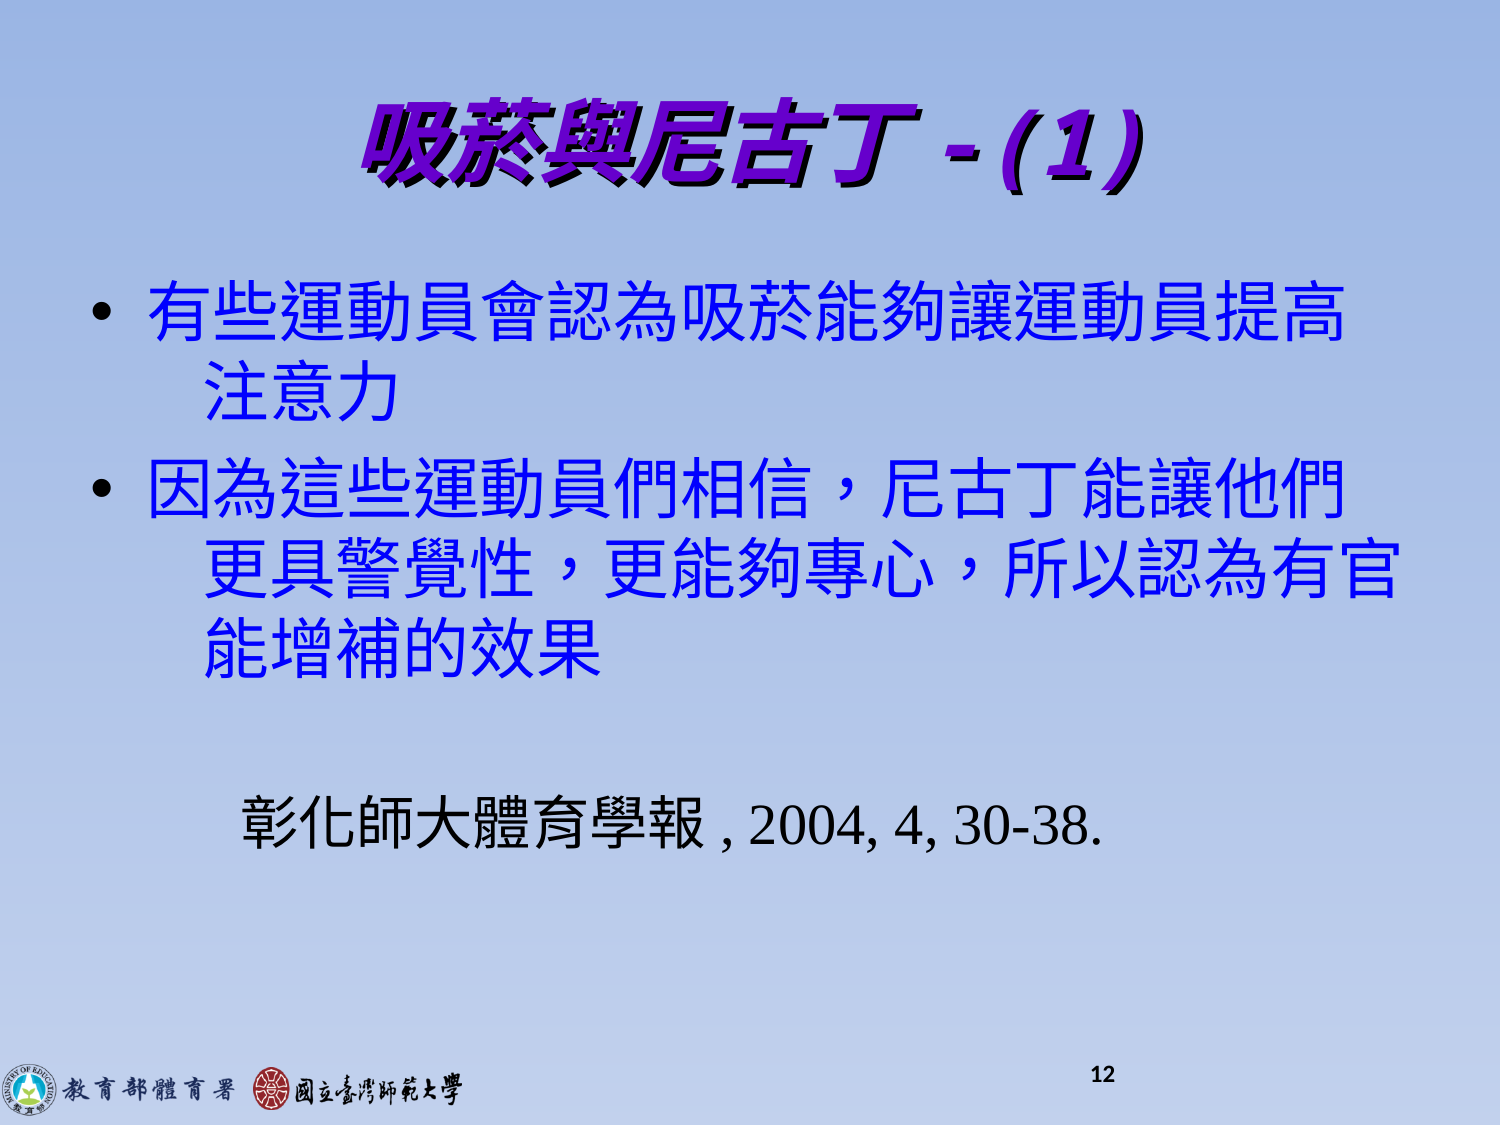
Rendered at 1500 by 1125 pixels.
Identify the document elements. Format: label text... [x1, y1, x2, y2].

text_box [1074, 1042, 1426, 1103]
list 有些運動員會認為吸菸能夠讓運動員提高注意力 因為這些運動員們相信，尼古丁能讓他們更具警覺性，更能夠專心，所以認為有官能增補的效果 彰化師大體育學報, 2004, 4, 30-38. [75, 262, 1426, 1005]
title 吸菸與尼古丁-(1) [75, 45, 1426, 233]
